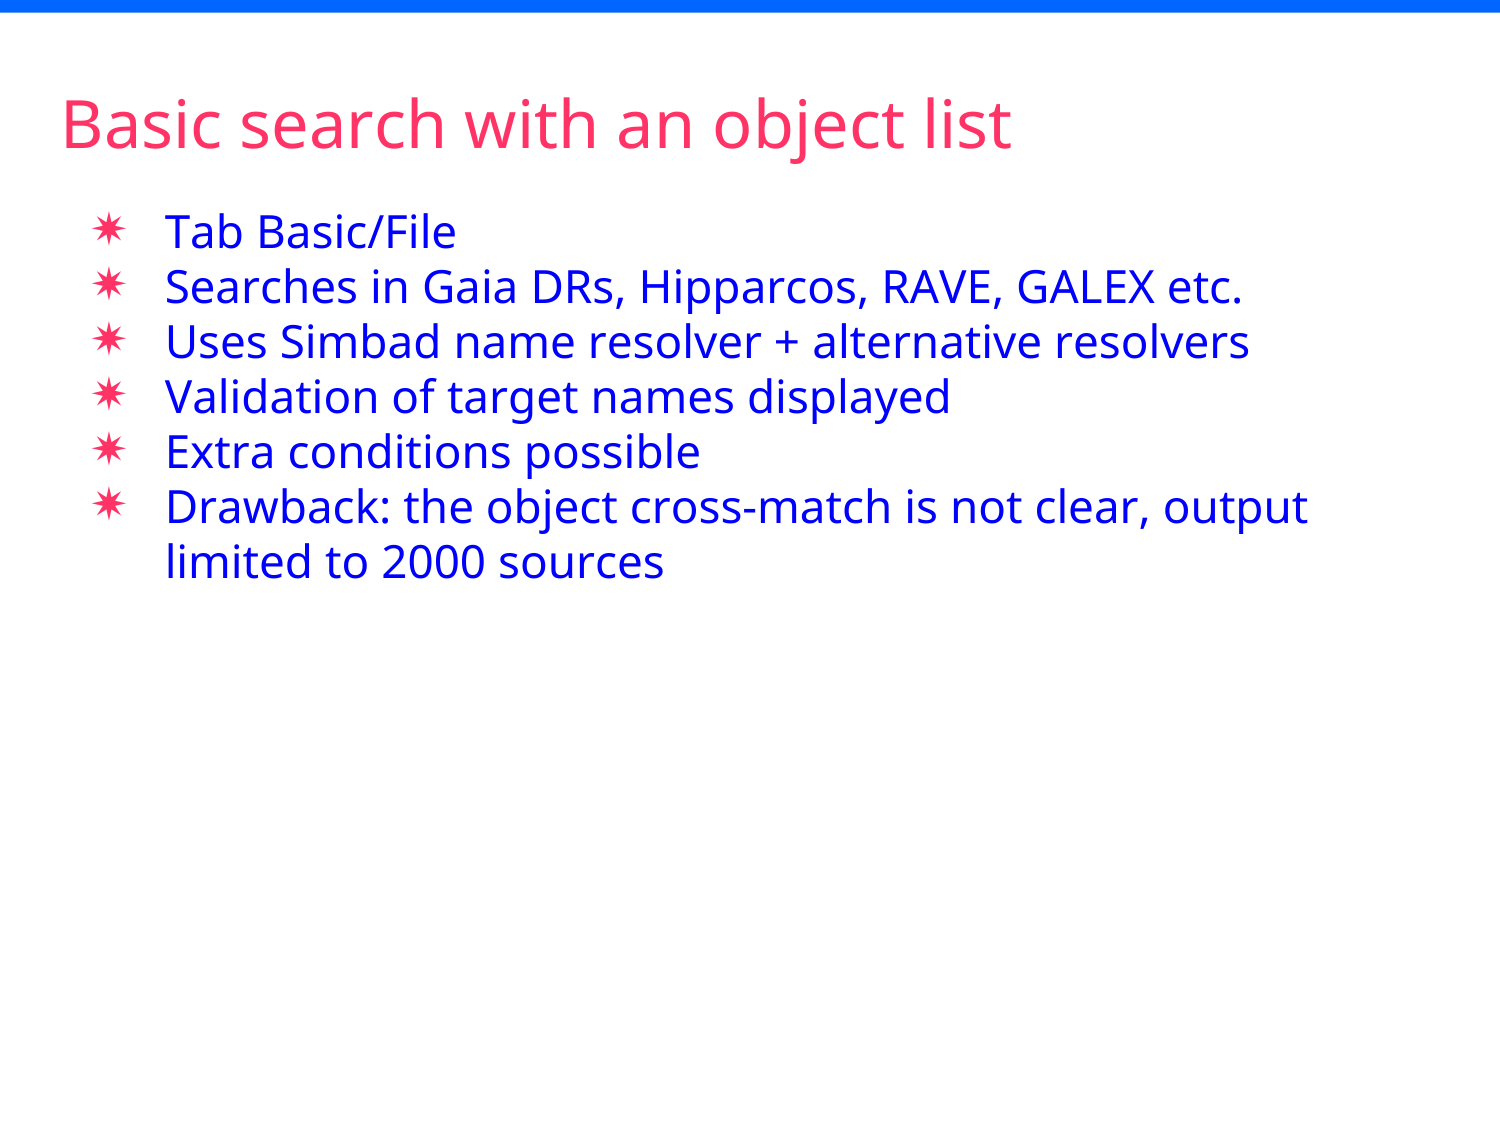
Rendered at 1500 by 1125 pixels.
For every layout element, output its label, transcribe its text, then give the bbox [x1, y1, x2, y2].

text_box Basic search with an object list [45, 75, 1051, 188]
text_box Tab Basic/File Searches in Gaia DRs, Hipparcos, RAVE, GALEX etc. Uses Simbad name resolver + alternative resolvers Validation of target names displayed Extra conditions possible Drawback: the object cross-match is not clear, output limited to 2000 sources [75, 135, 1463, 595]
